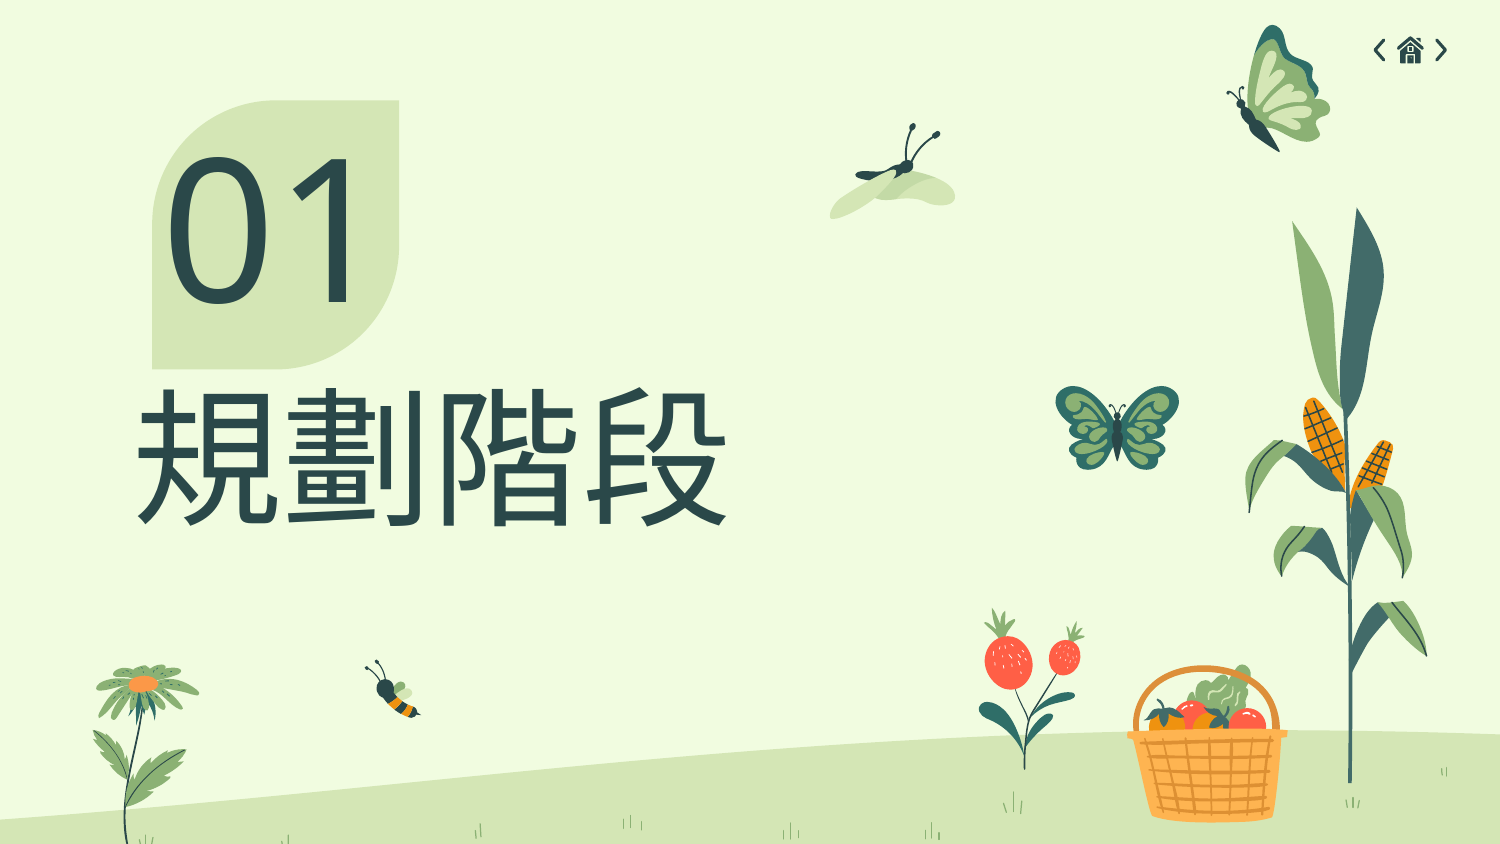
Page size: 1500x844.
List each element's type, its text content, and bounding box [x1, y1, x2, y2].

text_box [1303, 417, 1311, 428]
text_box [1374, 457, 1381, 464]
text_box [1226, 24, 1331, 153]
text_box [1315, 424, 1324, 435]
text_box [1282, 526, 1347, 586]
text_box [1329, 457, 1338, 467]
text_box [1320, 435, 1329, 447]
text_box [152, 358, 328, 370]
text_box [1361, 461, 1369, 468]
text_box [1397, 36, 1424, 64]
text_box [1350, 468, 1413, 581]
text_box [1304, 428, 1315, 440]
text_box [1251, 439, 1346, 505]
text_box [1292, 207, 1384, 418]
text_box [1304, 397, 1338, 431]
text_box [1366, 472, 1374, 479]
text_box [1382, 453, 1393, 469]
text_box [1311, 413, 1320, 423]
title 規劃階段 [116, 385, 1015, 523]
text_box [92, 664, 200, 844]
text_box [1353, 602, 1425, 671]
text_box [1245, 440, 1280, 506]
text_box [978, 607, 1085, 770]
text_box [1366, 440, 1394, 461]
text_box [1329, 428, 1343, 443]
text_box [1324, 447, 1334, 457]
text_box [1378, 450, 1385, 456]
text_box [829, 123, 956, 220]
text_box [1273, 525, 1303, 575]
text_box [1394, 600, 1427, 651]
title 01 [92, 88, 459, 358]
text_box [1370, 465, 1378, 472]
text_box [1127, 664, 1288, 823]
text_box [364, 659, 422, 718]
text_box [1055, 385, 1179, 470]
